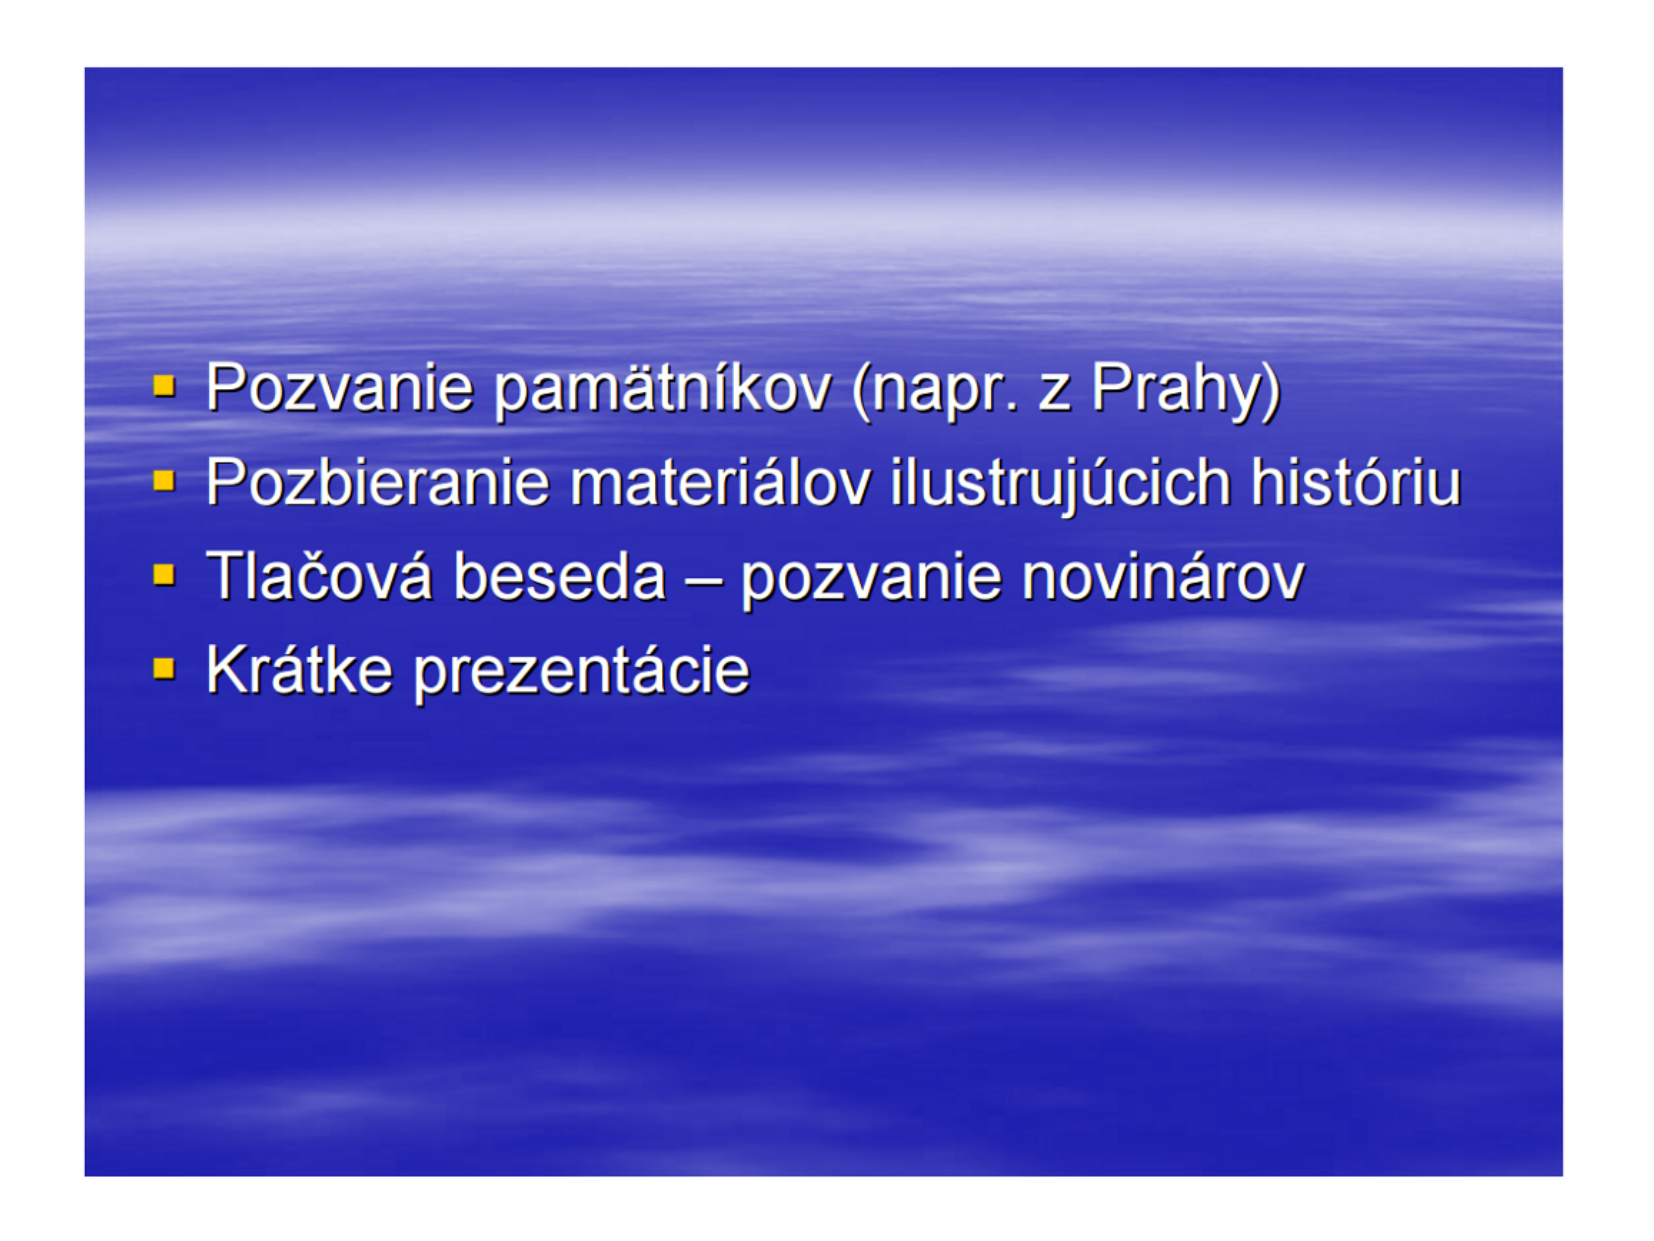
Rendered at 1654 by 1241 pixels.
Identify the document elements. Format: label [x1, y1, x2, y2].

picture [75, 59, 1576, 1181]
